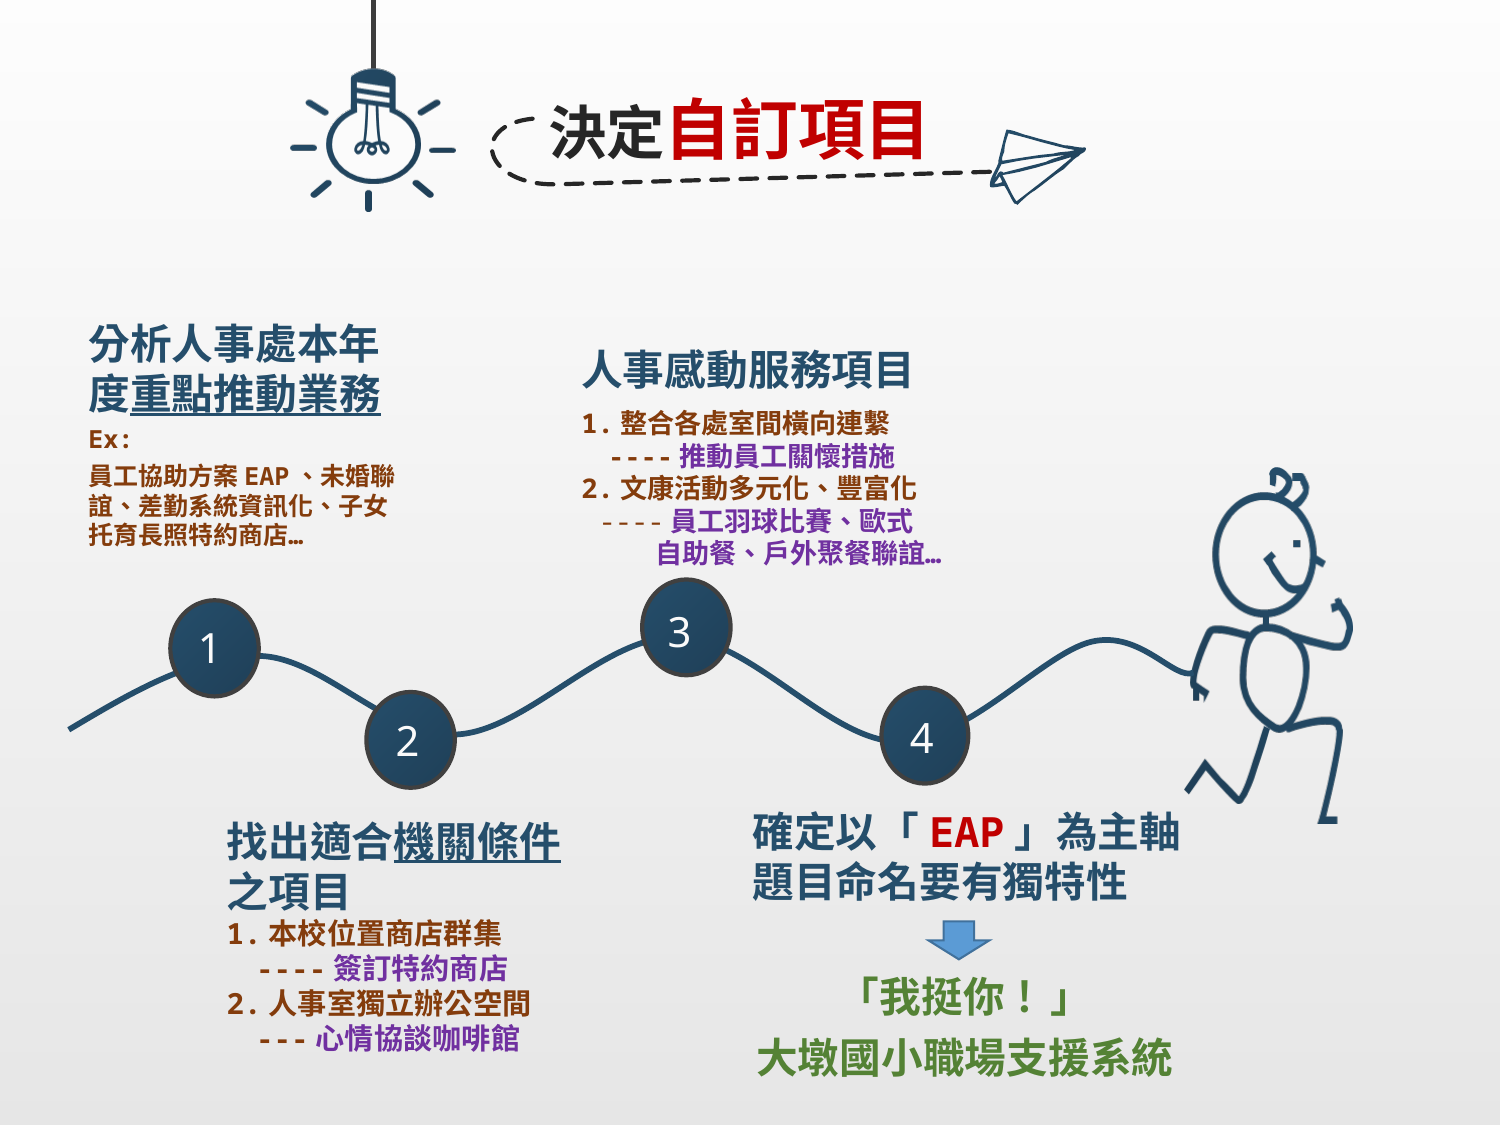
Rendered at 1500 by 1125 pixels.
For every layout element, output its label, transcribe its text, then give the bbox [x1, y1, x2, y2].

text_box 決定自訂項目 [478, 80, 1002, 176]
picture [290, 0, 456, 213]
text_box 1 [173, 614, 264, 680]
text_box [928, 921, 990, 960]
text_box [366, 691, 443, 788]
text_box [181, 680, 248, 697]
text_box 2 [380, 707, 471, 773]
text_box [989, 129, 1087, 205]
text_box [652, 579, 721, 597]
picture [1184, 467, 1353, 824]
text_box [657, 664, 715, 676]
text_box 3 [643, 597, 734, 664]
text_box [183, 600, 246, 614]
text_box 分析人事處本年度重點推動業務 Ex: 員工協助方案EAP、未婚聯誼、差勤系統資訊化、子女托育長照特約商店… [73, 310, 421, 558]
text_box 確定以「EAP」為主軸題目命名要有獨特性 [737, 798, 1201, 944]
text_box 4 [895, 703, 984, 770]
text_box 「我挺你!」 大墩國小職場支援系統 [733, 963, 1197, 1120]
text_box 找出適合機關條件 之項目 1.本校位置商店群集 ----簽訂特約商店 2.人事室獨立辦公空間 ---心情協談咖啡館 [211, 807, 607, 1063]
text_box [881, 687, 957, 784]
text_box 人事感動服務項目 1.整合各處室間橫向連繫 ----推動員工關懷措施 2.文康活動多元化、豐富化 ----員工羽球比賽、歐式 自助餐、戶外聚餐聯誼… [566, 336, 990, 577]
